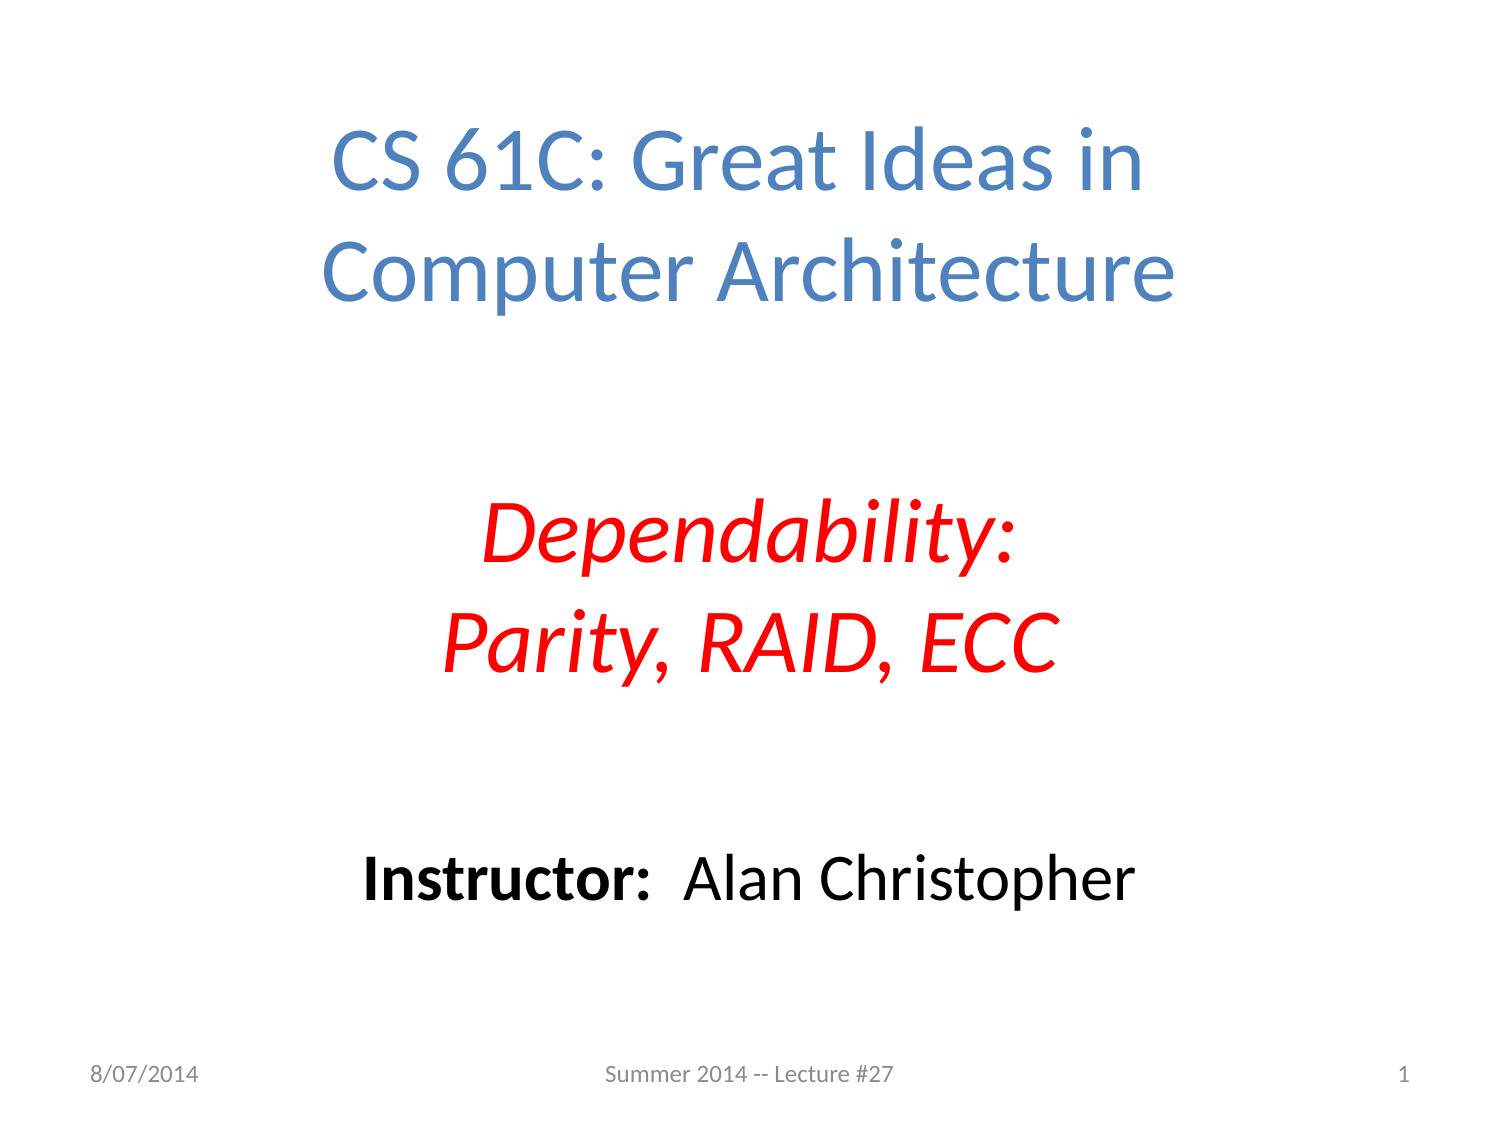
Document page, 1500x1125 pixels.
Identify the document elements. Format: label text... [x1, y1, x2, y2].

slide_number 8/07/2014 [75, 1042, 425, 1103]
subtitle Instructor: Alan Christopher [0, 829, 1500, 927]
slide_number <number> [1074, 1042, 1425, 1103]
footer Summer 2014 -- Lecture #27 [512, 1042, 988, 1103]
text_box CS 61C: Great Ideas in Computer Architecture Dependability: Parity, RAID, ECC [0, 91, 1500, 829]
